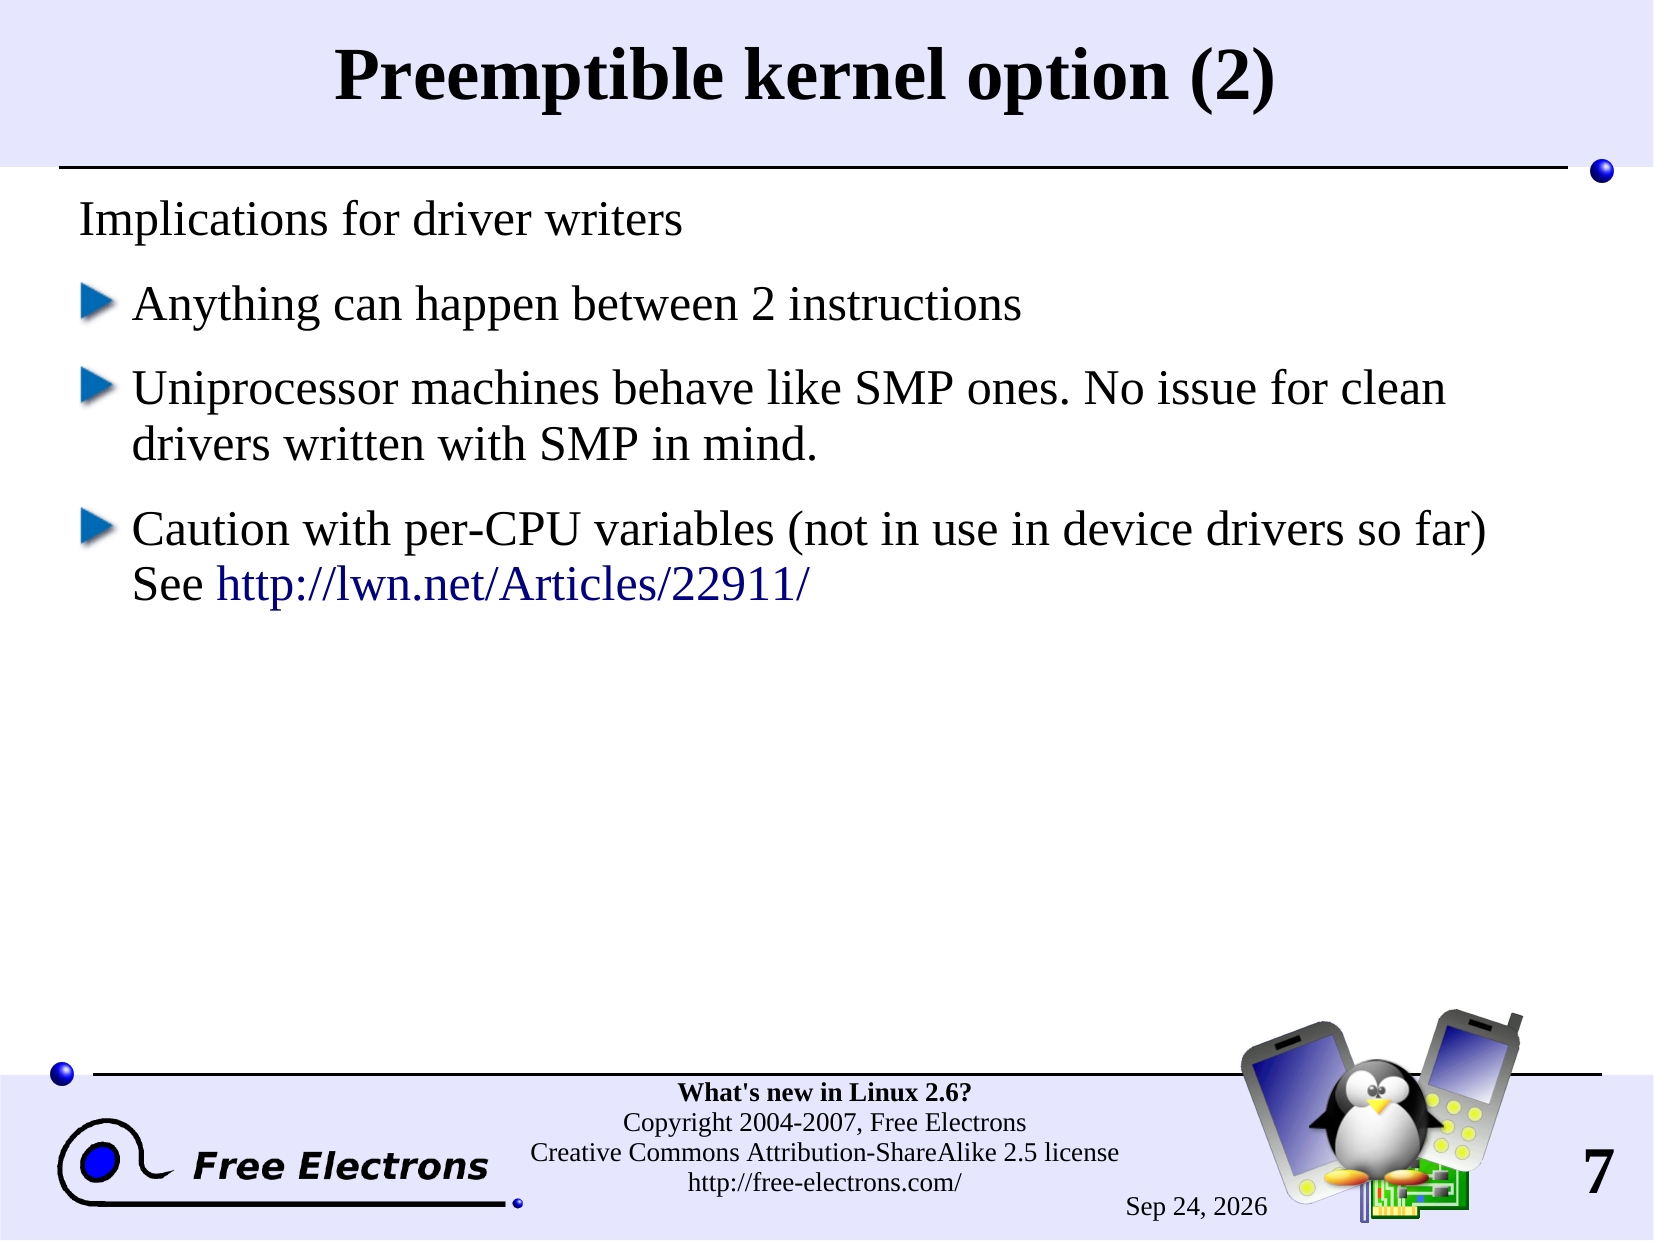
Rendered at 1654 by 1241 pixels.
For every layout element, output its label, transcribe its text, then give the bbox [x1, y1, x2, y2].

picture [50, 1107, 527, 1216]
picture [1226, 1054, 1525, 1241]
title Preemptible kernel option (2) [60, 12, 1551, 138]
list Implications for driver writers Anything can happen between 2 instructions Uniprocessor machines behave like SMP ones. No issue for clean drivers written with SMP in mind. Caution with per-CPU variables (not in use in device drivers so far) See http://lwn.net/Articles/22911/ [60, 190, 1545, 1054]
